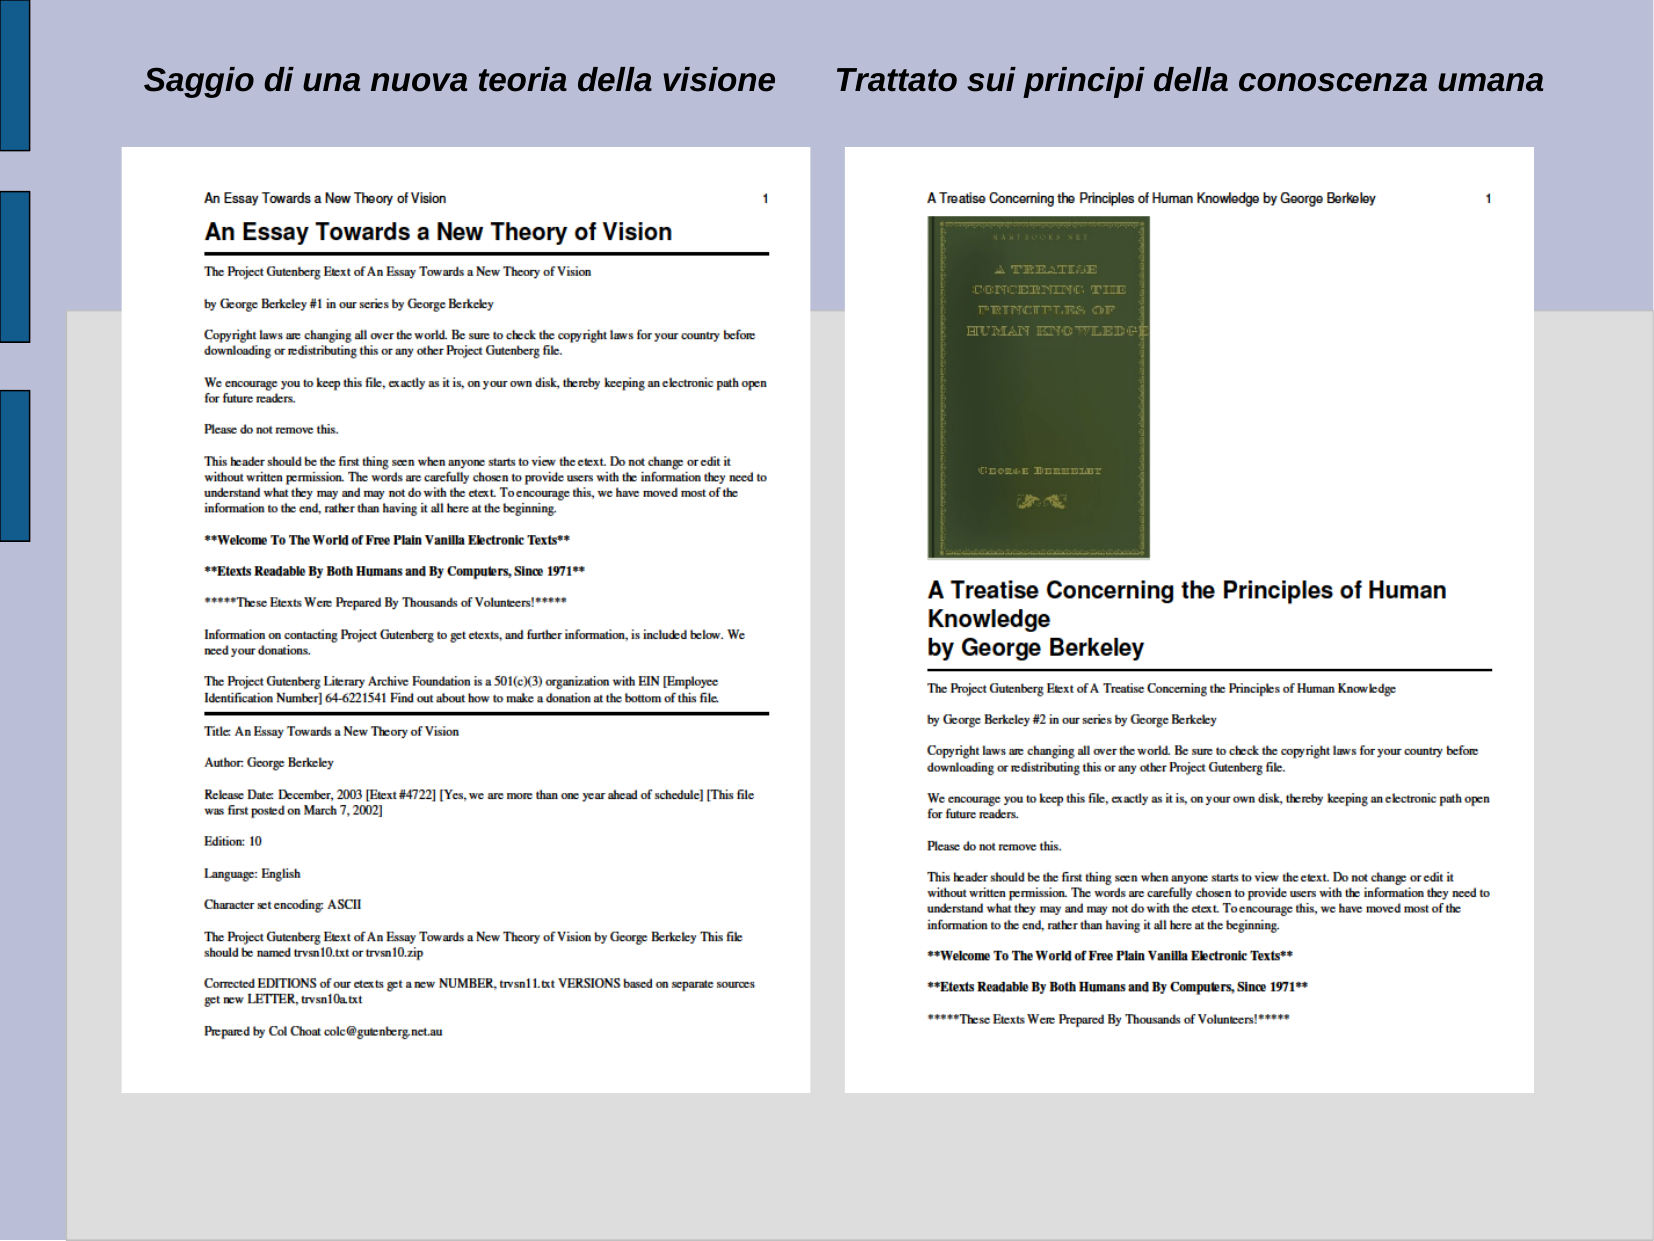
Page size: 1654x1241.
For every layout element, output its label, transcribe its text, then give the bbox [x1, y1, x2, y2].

text_box Trattato sui principi della conoscenza umana [820, 59, 1560, 97]
chart [121, 147, 811, 1093]
title [121, 87, 1534, 302]
text_box Saggio di una nuova teoria della visione [135, 59, 786, 119]
chart [844, 147, 1534, 1093]
